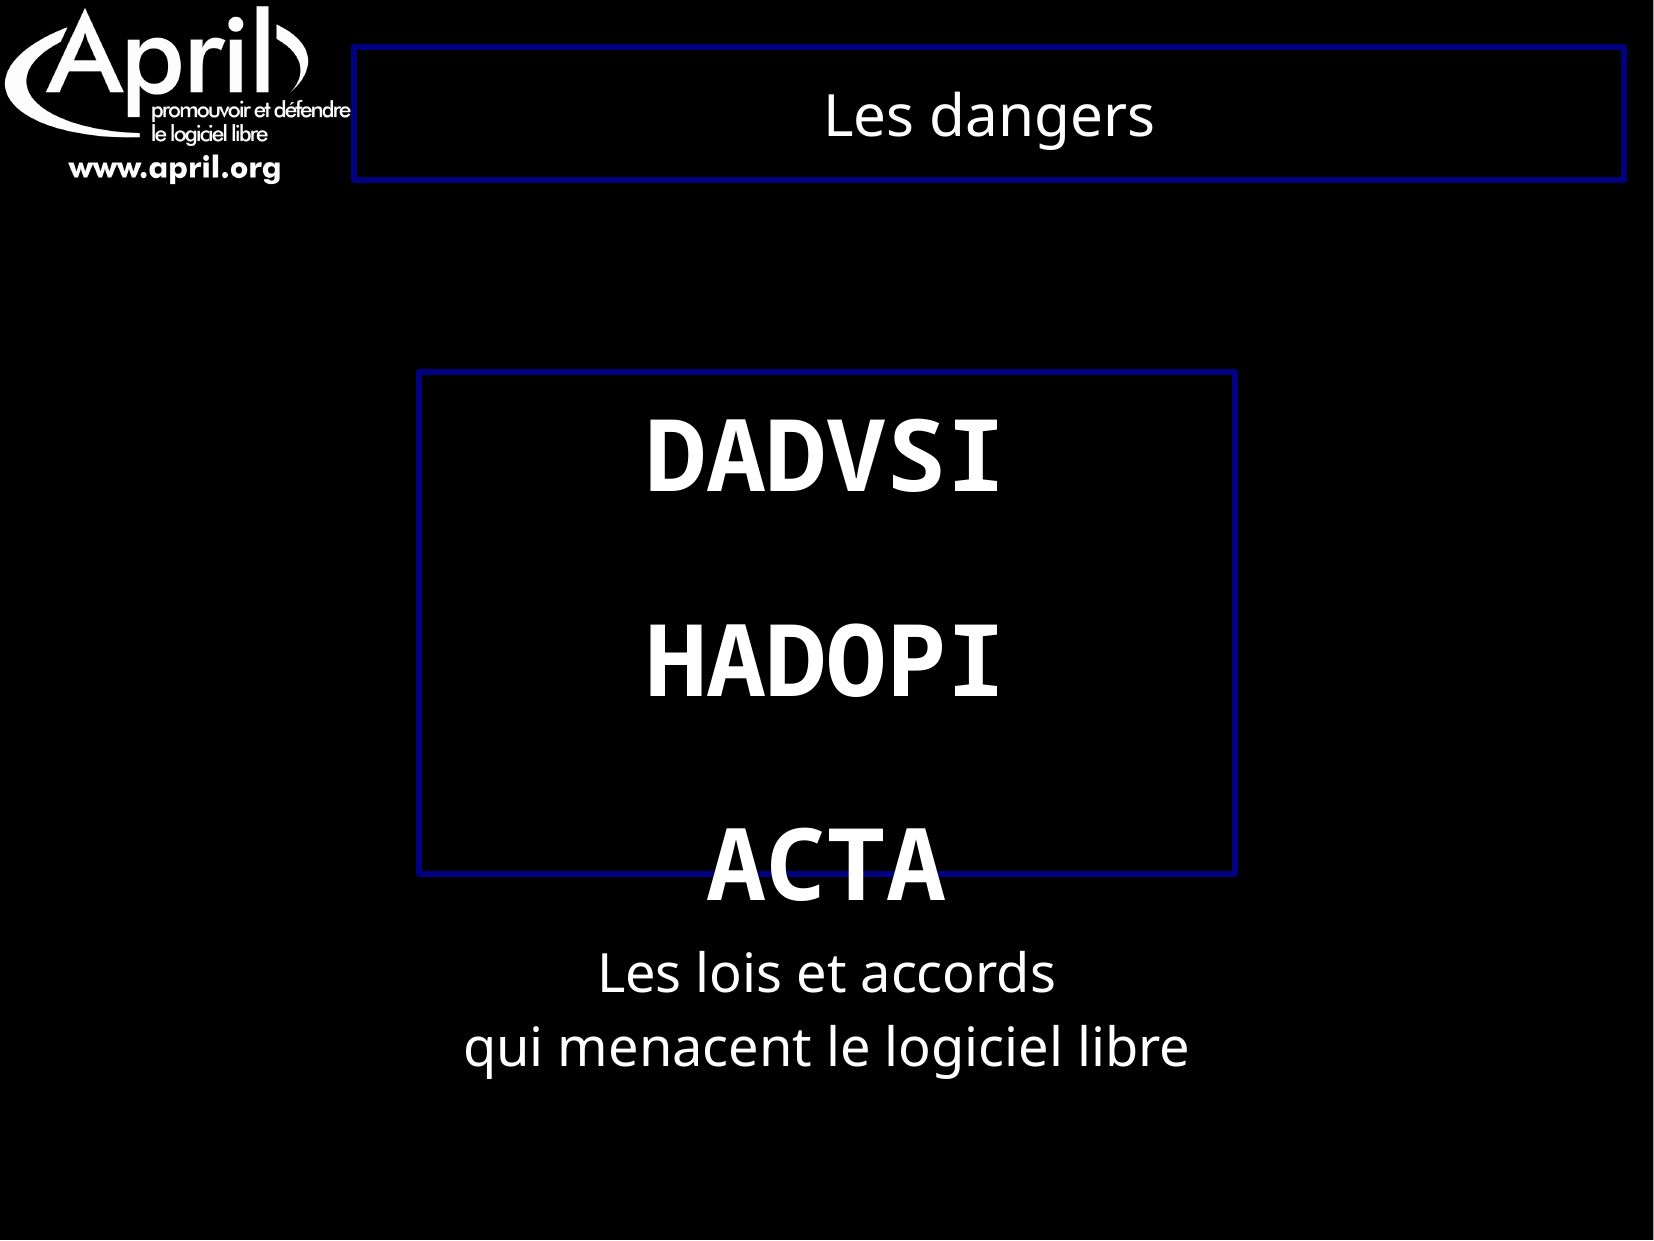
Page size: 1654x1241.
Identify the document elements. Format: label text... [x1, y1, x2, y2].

picture [0, 0, 355, 200]
text_box Les lois et accords qui menacent le logiciel libre [191, 927, 1462, 1068]
title DADVSI HADOPI ACTA [418, 372, 1235, 875]
title Les dangers [354, 47, 1625, 181]
